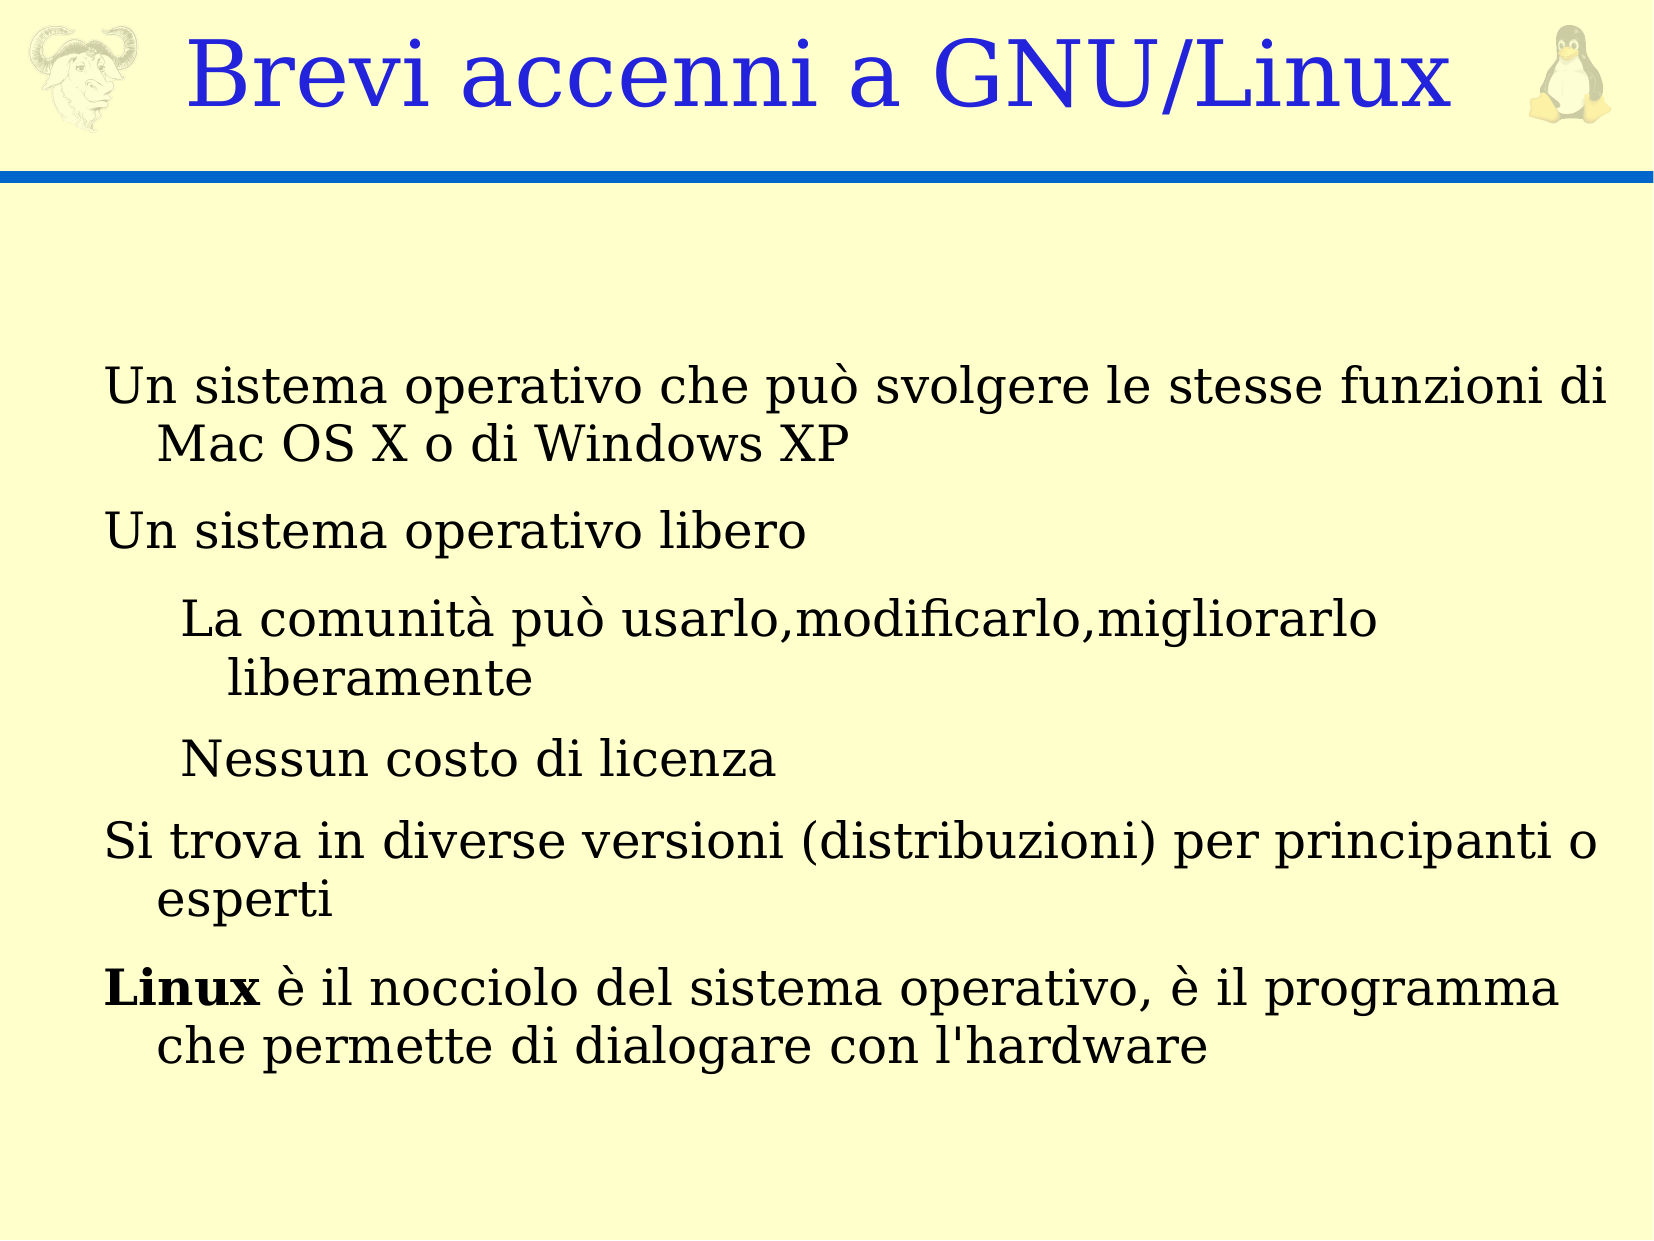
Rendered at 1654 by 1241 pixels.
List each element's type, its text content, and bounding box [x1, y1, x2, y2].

picture [19, 14, 144, 139]
picture [1526, 22, 1614, 126]
title Brevi accenni a GNU/Linux [113, 0, 1526, 153]
list Un sistema operativo che può svolgere le stesse funzioni di Mac OS X o di Windows XP Un sistema operativo libero La comunità può usarlo,modificarlo,migliorarlo liberamente Nessun costo di licenza Si trova in diverse versioni (distribuzioni) per principanti o esperti Linux è il nocciolo del sistema operativo, è il programma che permette di dialogare con l'hardware [86, 356, 1619, 1076]
